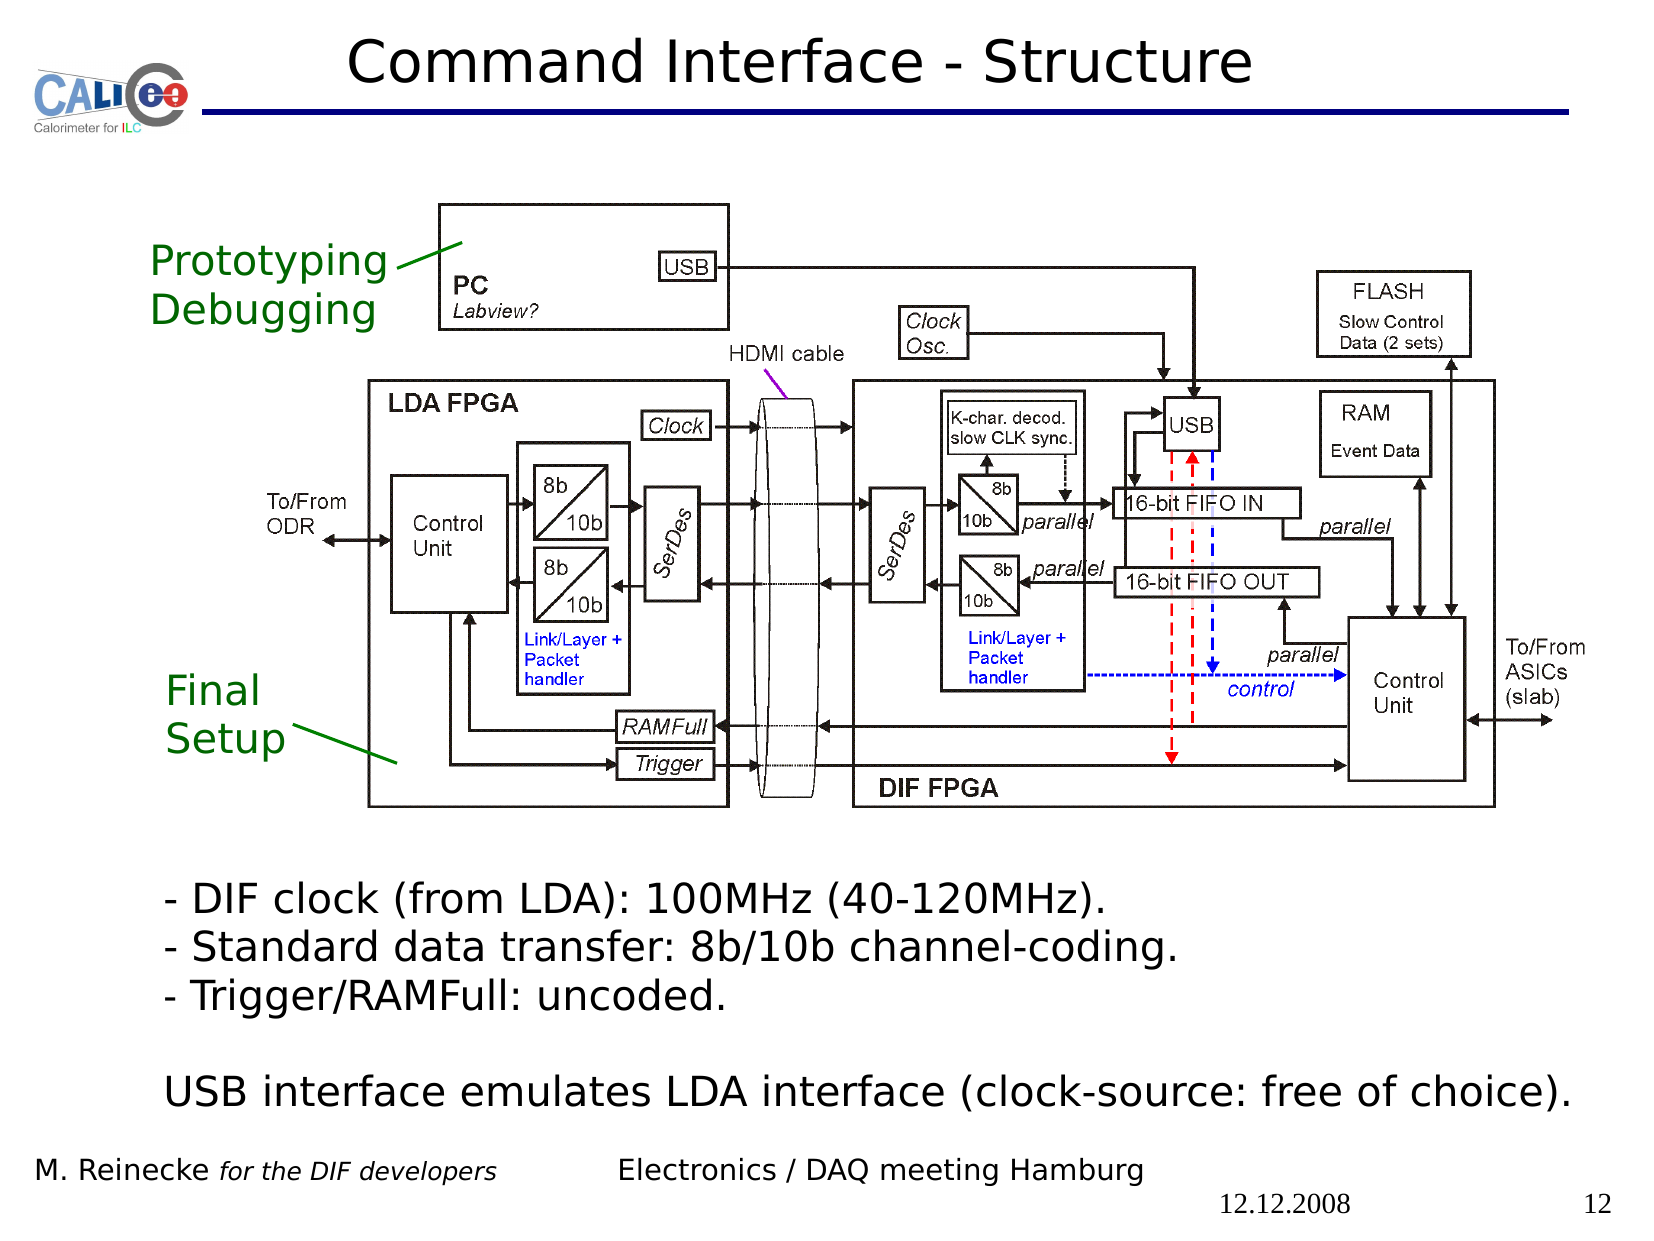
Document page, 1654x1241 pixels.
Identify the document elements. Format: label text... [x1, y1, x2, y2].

text_box Prototyping Debugging [134, 229, 405, 342]
text_box Command Interface - Structure [214, 20, 1387, 105]
picture [32, 60, 189, 134]
text_box Final Setup [150, 659, 302, 772]
picture [266, 203, 1585, 809]
text_box - DIF clock (from LDA): 100MHz (40-120MHz). - Standard data transfer: 8b/10b channel-coding. Trigger/RAMFull: uncoded. USB interface emulates LDA interface (clock-source: free of choice). [148, 867, 1590, 1125]
